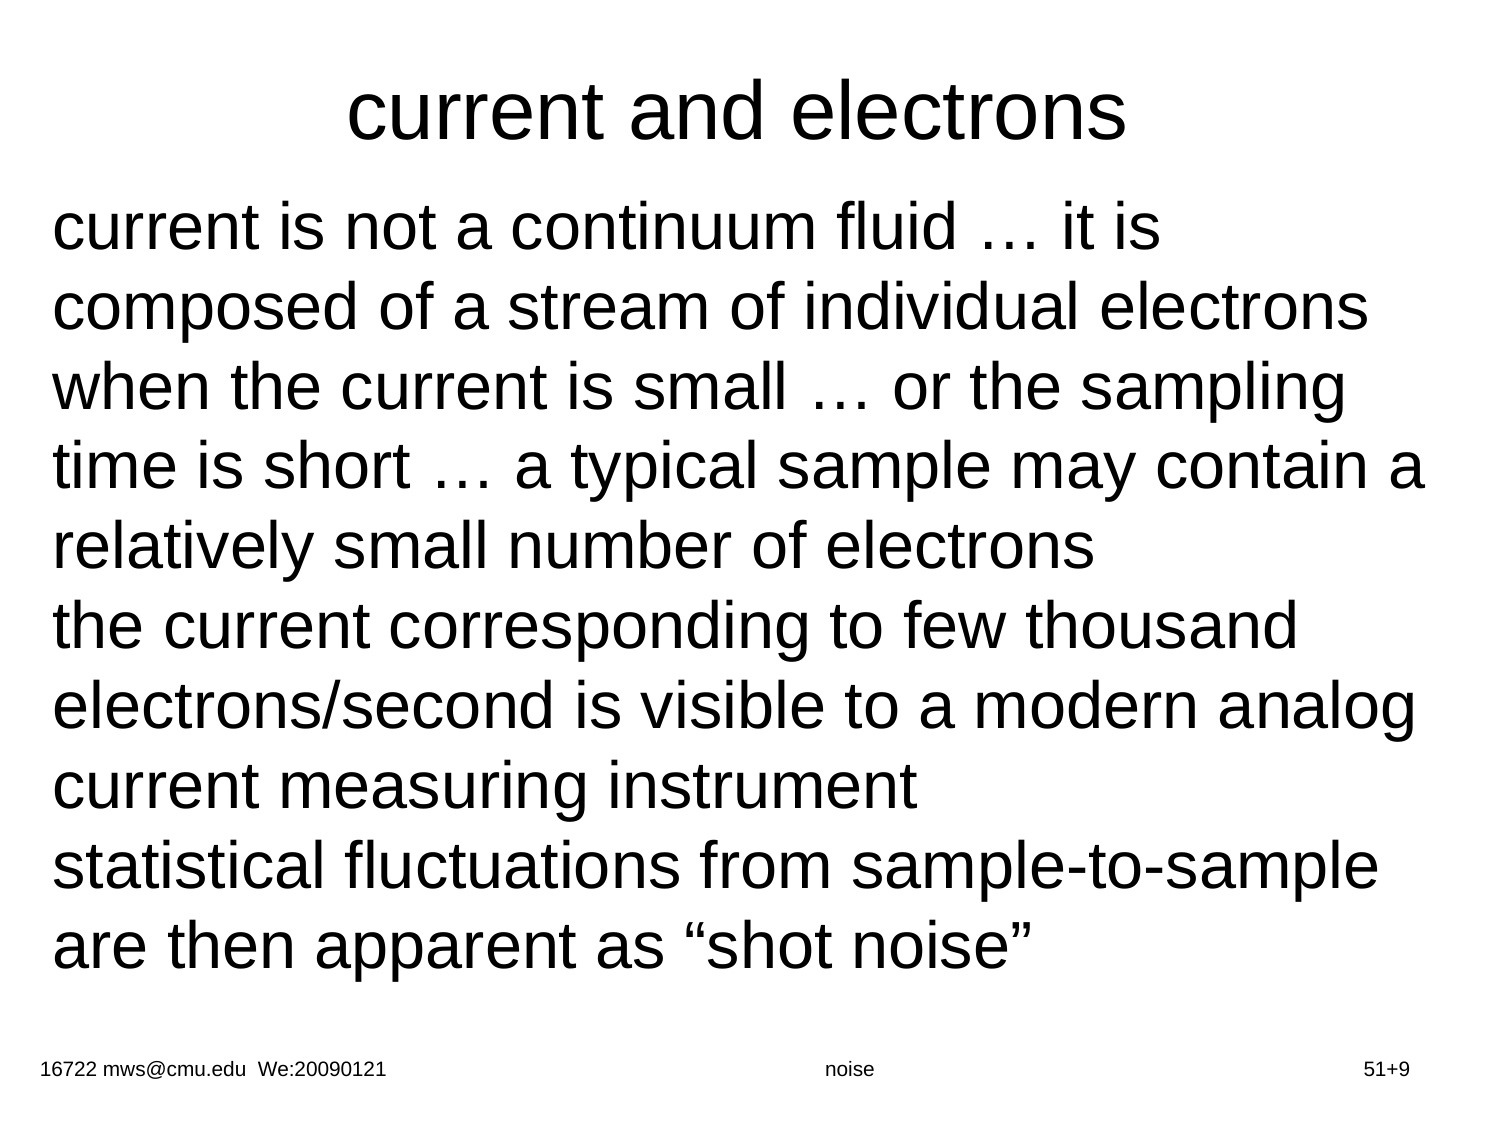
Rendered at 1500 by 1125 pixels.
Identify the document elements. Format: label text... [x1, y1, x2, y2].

text_box current is not a continuum fluid … it is composed of a stream of individual electrons when the current is small … or the sampling time is short … a typical sample may contain a relatively small number of electrons the current corresponding to few thousand electrons/second is visible to a modern analog current measuring instrument statistical fluctuations from sample-to-sample are then apparent as “shot noise” [37, 174, 1463, 990]
text_box current and electrons [99, 37, 1376, 174]
